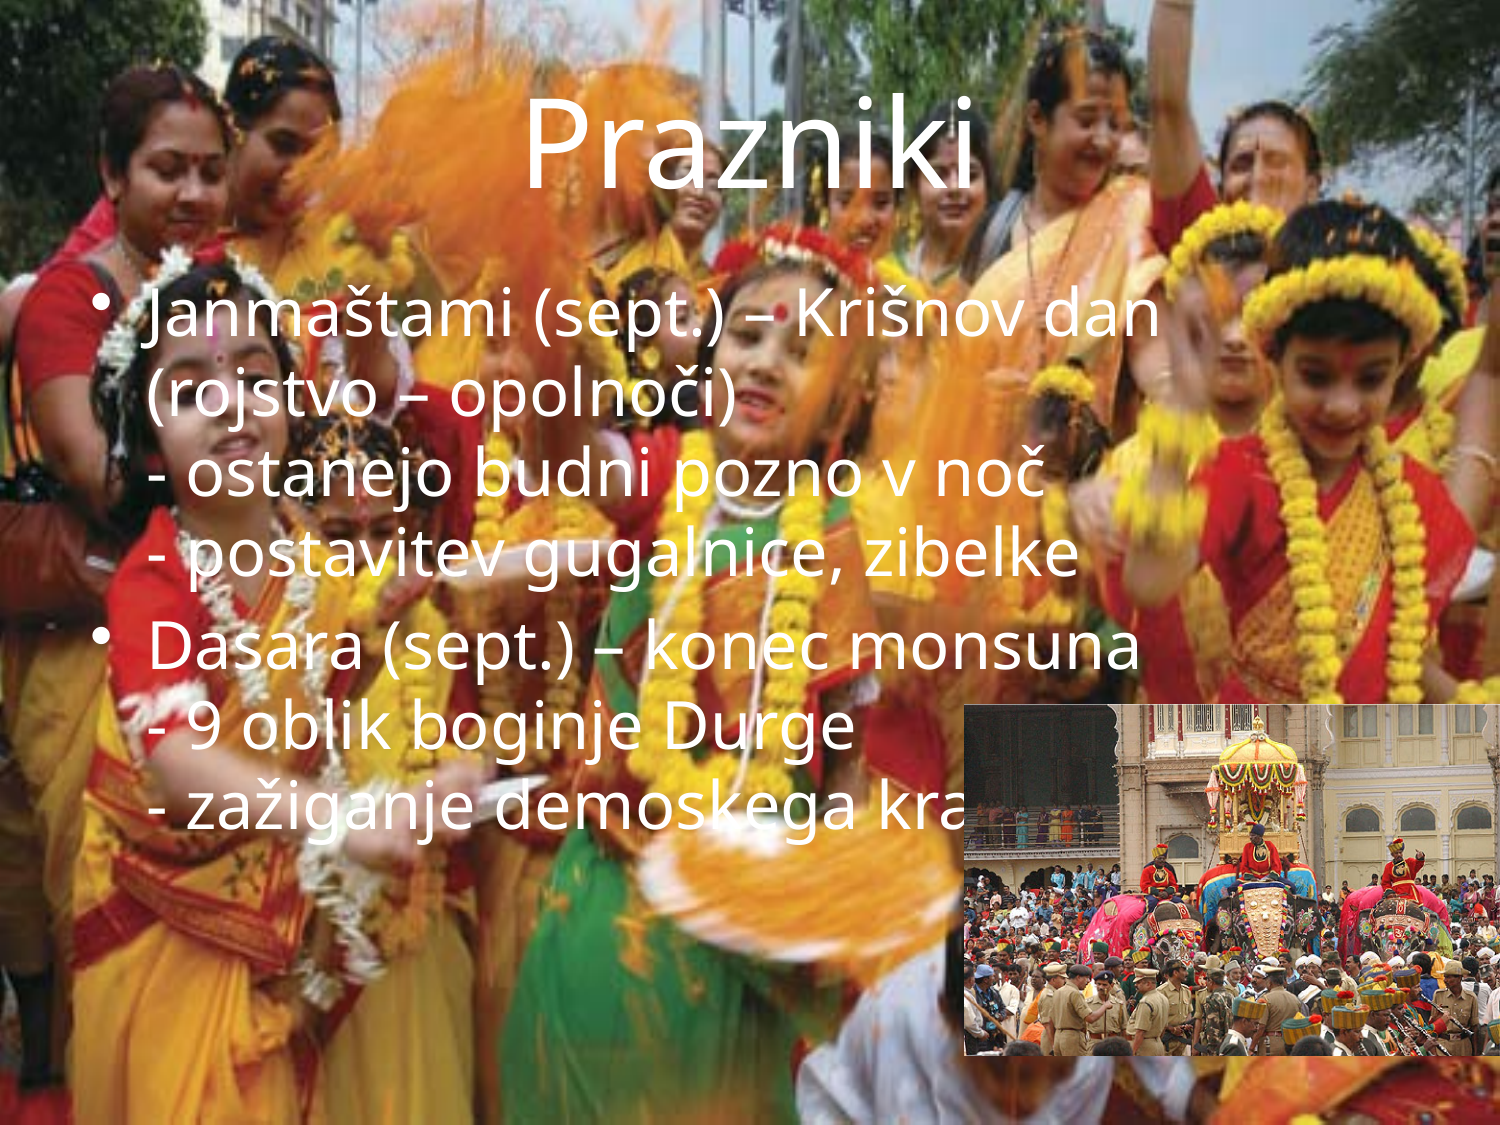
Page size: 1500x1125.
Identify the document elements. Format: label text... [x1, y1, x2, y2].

title Prazniki [75, 45, 1425, 233]
list Janmaštami (sept.) – Krišnov dan (rojstvo – opolnoči) - ostanejo budni pozno v noč - postavitev gugalnice, zibelke Dasara (sept.) – konec monsuna - 9 oblik boginje Durge - zažiganje demoskega kralja [75, 262, 1425, 1005]
picture [0, 0, 1500, 1125]
